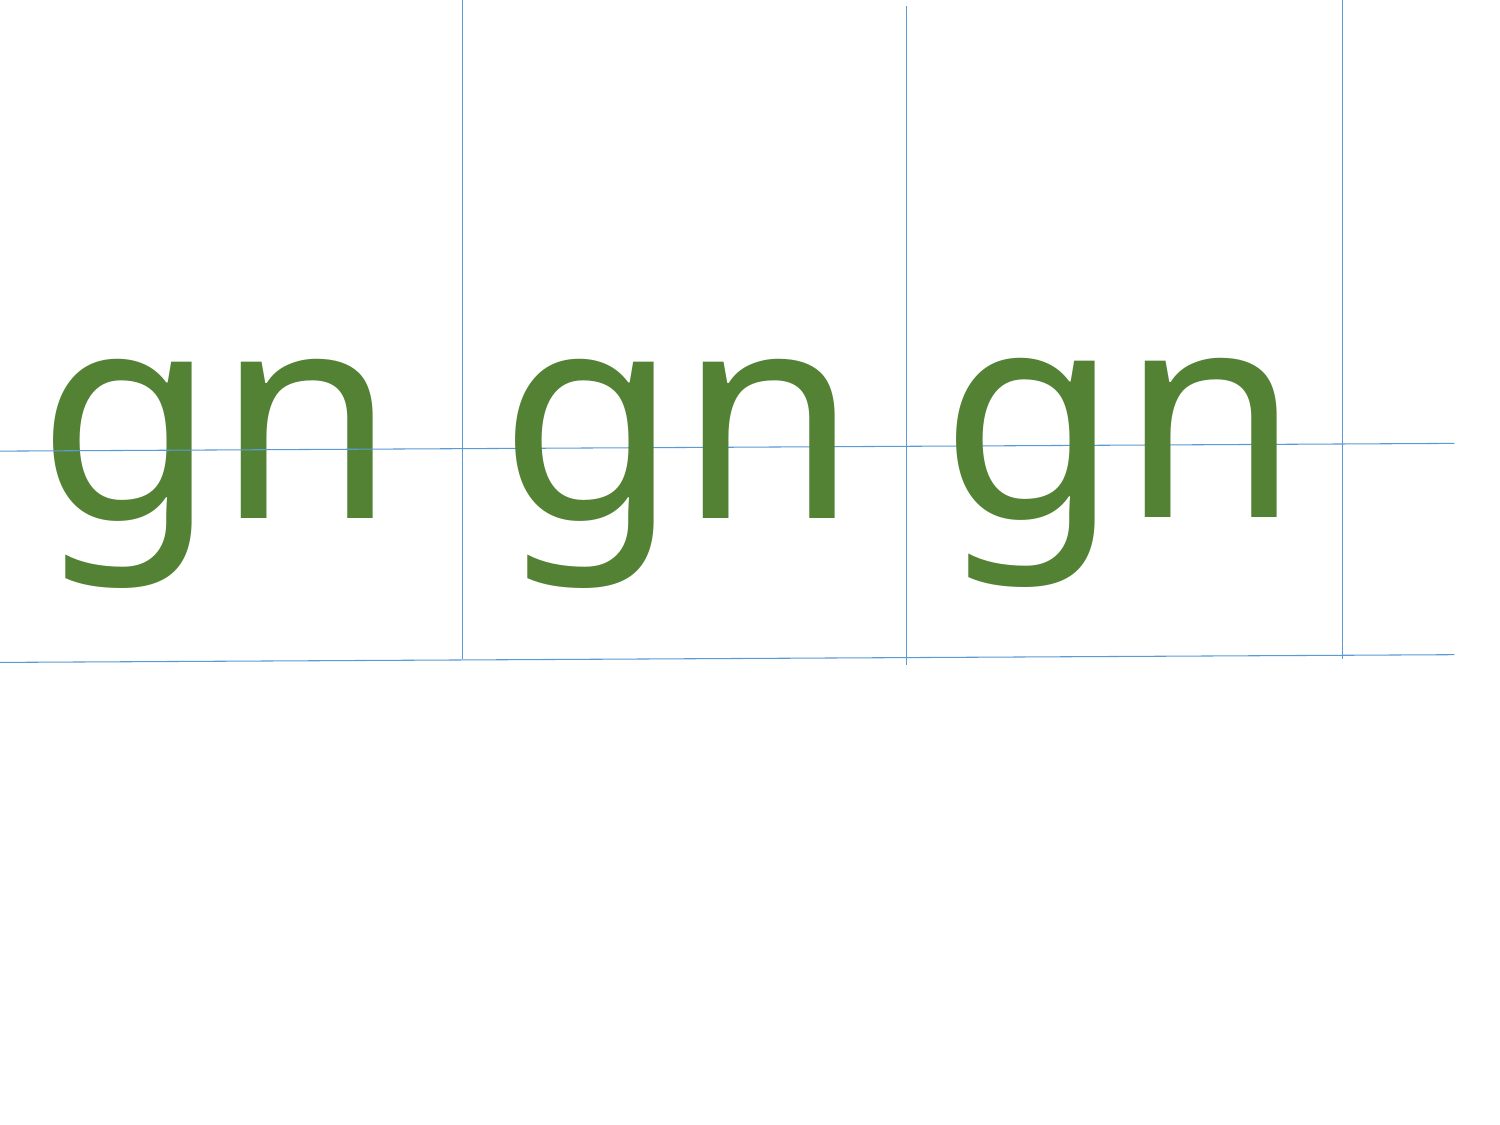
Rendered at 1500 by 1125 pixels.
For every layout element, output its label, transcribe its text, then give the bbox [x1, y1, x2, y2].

text_box gn [80, 451, 166, 500]
text_box gn [23, 220, 462, 450]
text_box gn [983, 379, 1069, 499]
text_box gn [463, 450, 475, 585]
text_box gn [23, 452, 167, 585]
text_box gn [266, 380, 347, 449]
text_box gn [926, 218, 1378, 583]
text_box gn [80, 380, 166, 450]
text_box gn [484, 220, 937, 585]
text_box gn [463, 220, 475, 448]
text_box gn [542, 380, 628, 500]
text_box gn [150, 450, 462, 585]
